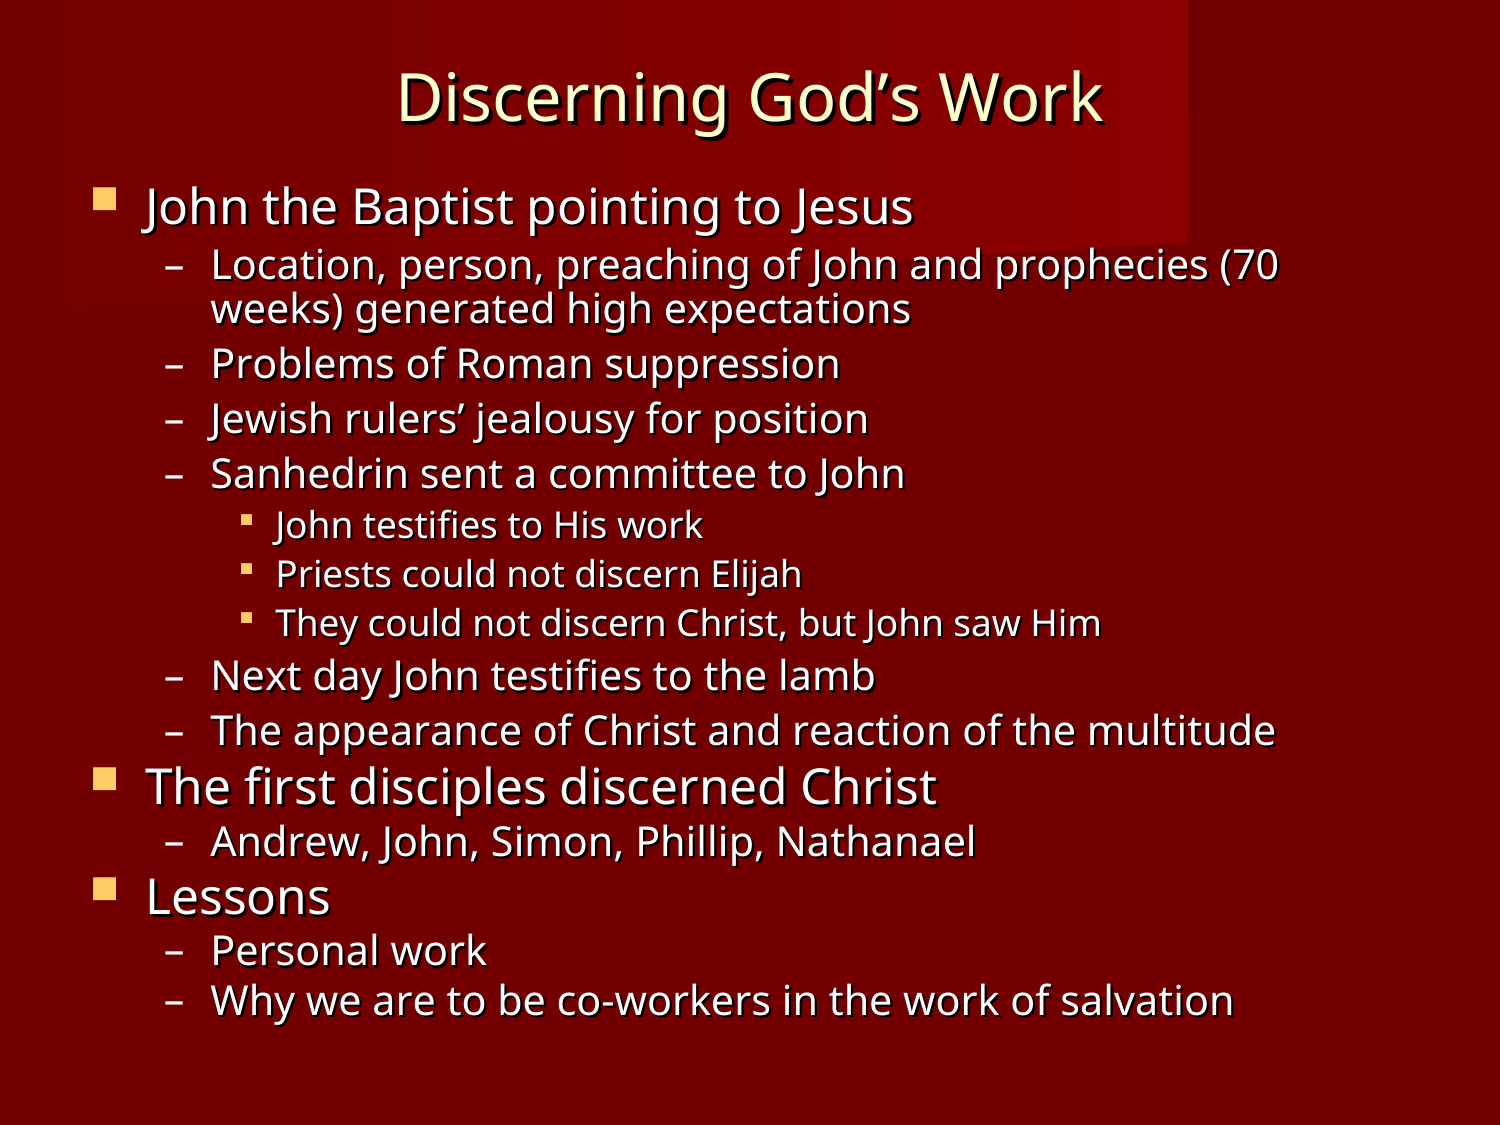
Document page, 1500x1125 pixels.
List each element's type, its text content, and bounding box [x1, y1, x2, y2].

title Discerning God’s Work [75, 19, 1426, 171]
list John the Baptist pointing to Jesus Location, person, preaching of John and prophecies (70 weeks) generated high expectations Problems of Roman suppression Jewish rulers’ jealousy for position Sanhedrin sent a committee to John John testifies to His work Priests could not discern Elijah They could not discern Christ, but John saw Him Next day John testifies to the lamb The appearance of Christ and reaction of the multitude The first disciples discerned Christ Andrew, John, Simon, Phillip, Nathanael Lessons Personal work Why we are to be co-workers in the work of salvation [75, 178, 1426, 1041]
